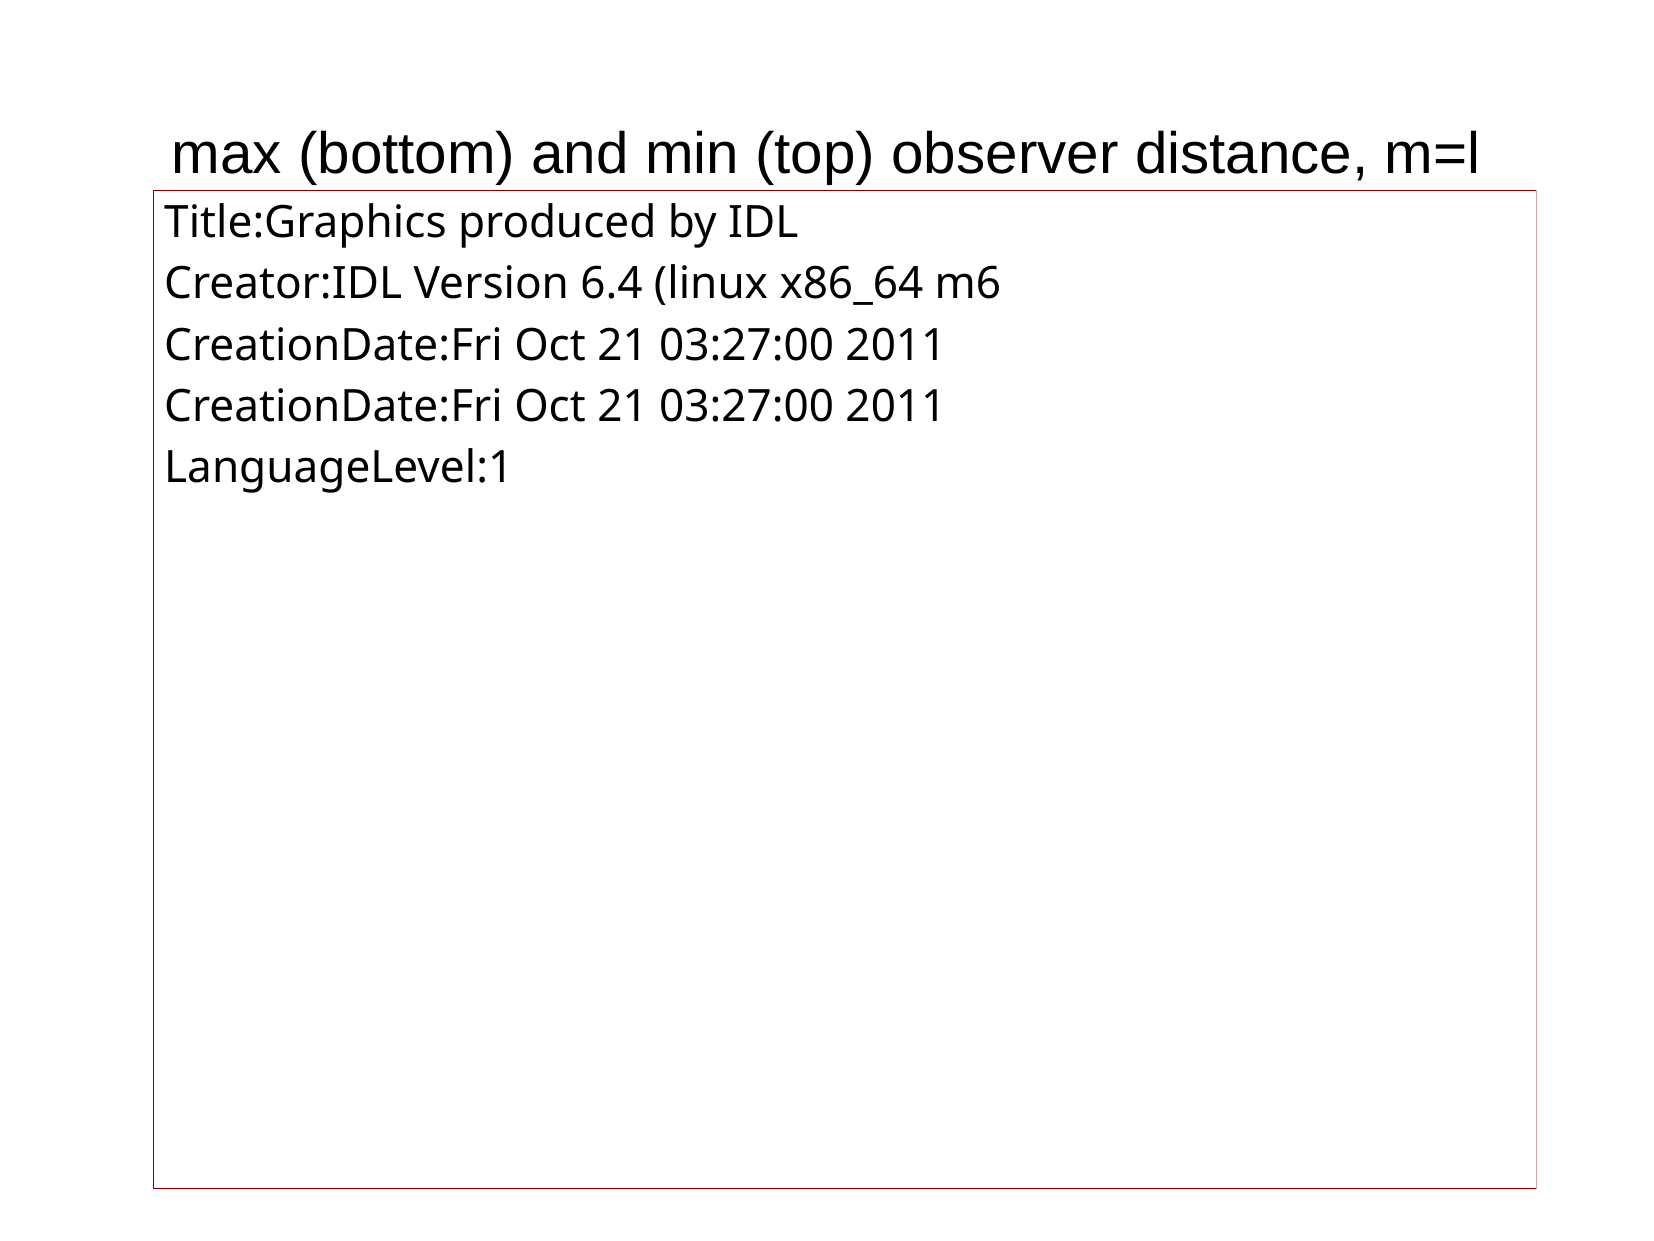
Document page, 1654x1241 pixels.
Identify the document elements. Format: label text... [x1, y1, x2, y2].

picture [150, 250, 1537, 1189]
title max (bottom) and min (top) observer distance, m=l [82, 56, 1571, 250]
